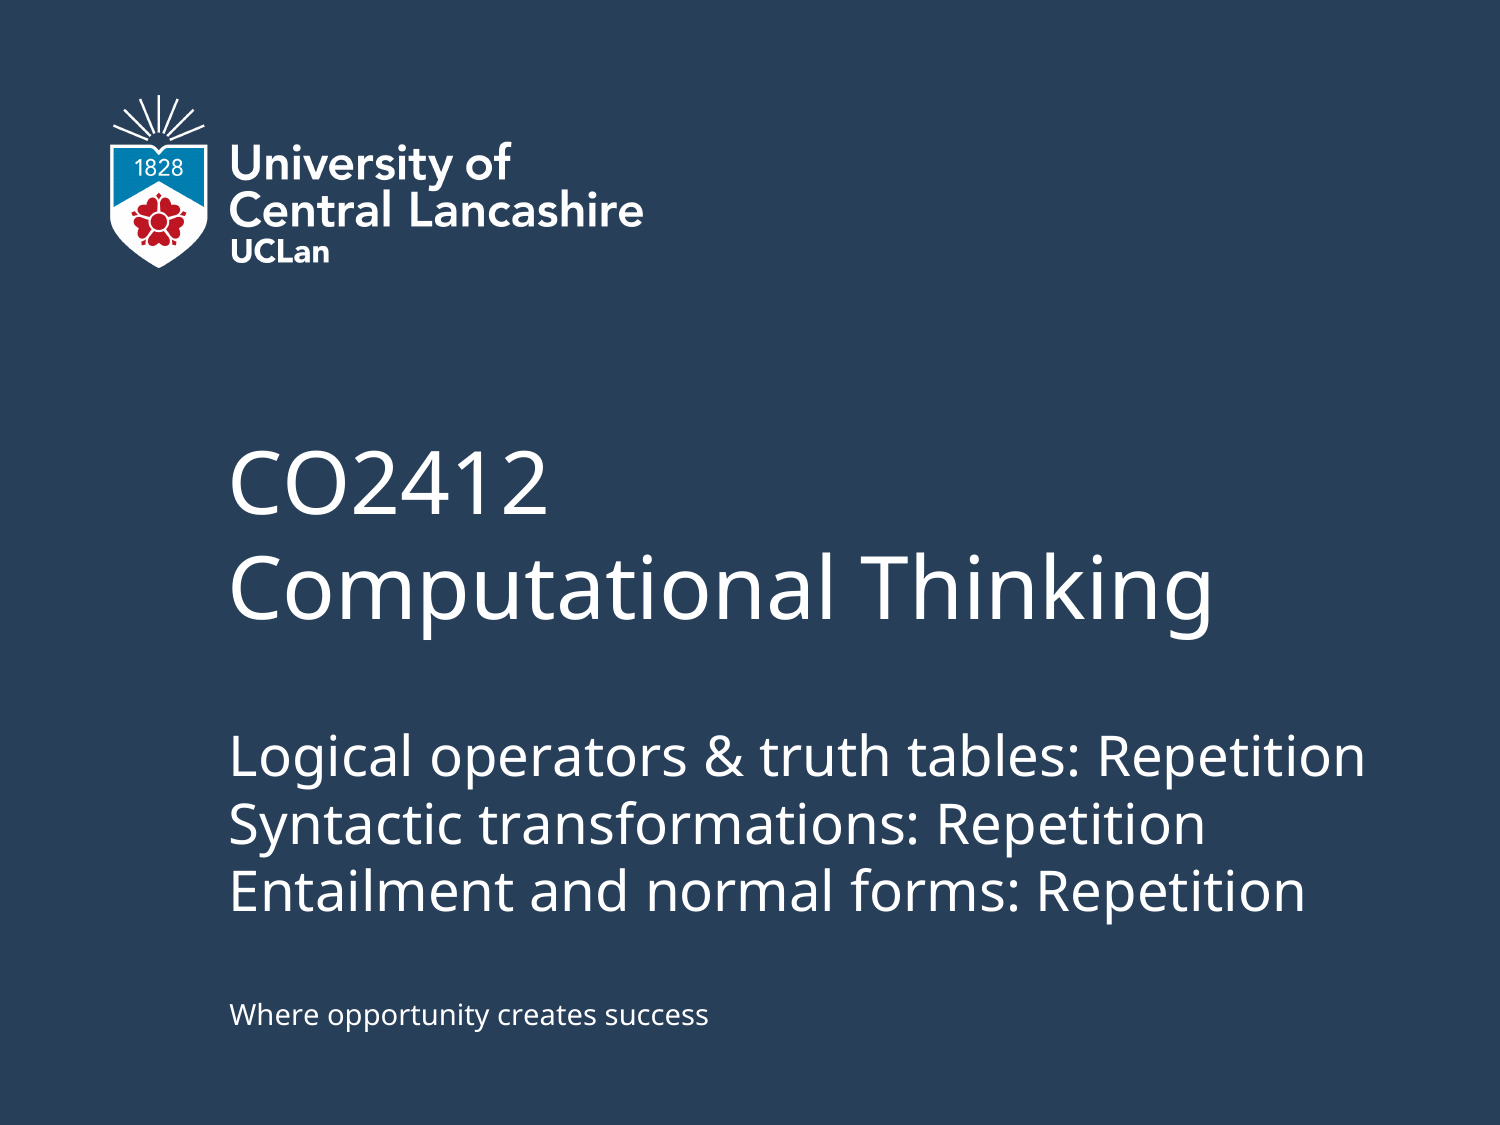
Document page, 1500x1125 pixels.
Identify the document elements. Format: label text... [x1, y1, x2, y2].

text_box Logical operators & truth tables: Repetition Syntactic transformations: Repetition Entailment and normal forms: Repetition [214, 701, 1394, 943]
text_box CO2412 Computational Thinking [212, 411, 1341, 653]
picture [110, 95, 643, 268]
